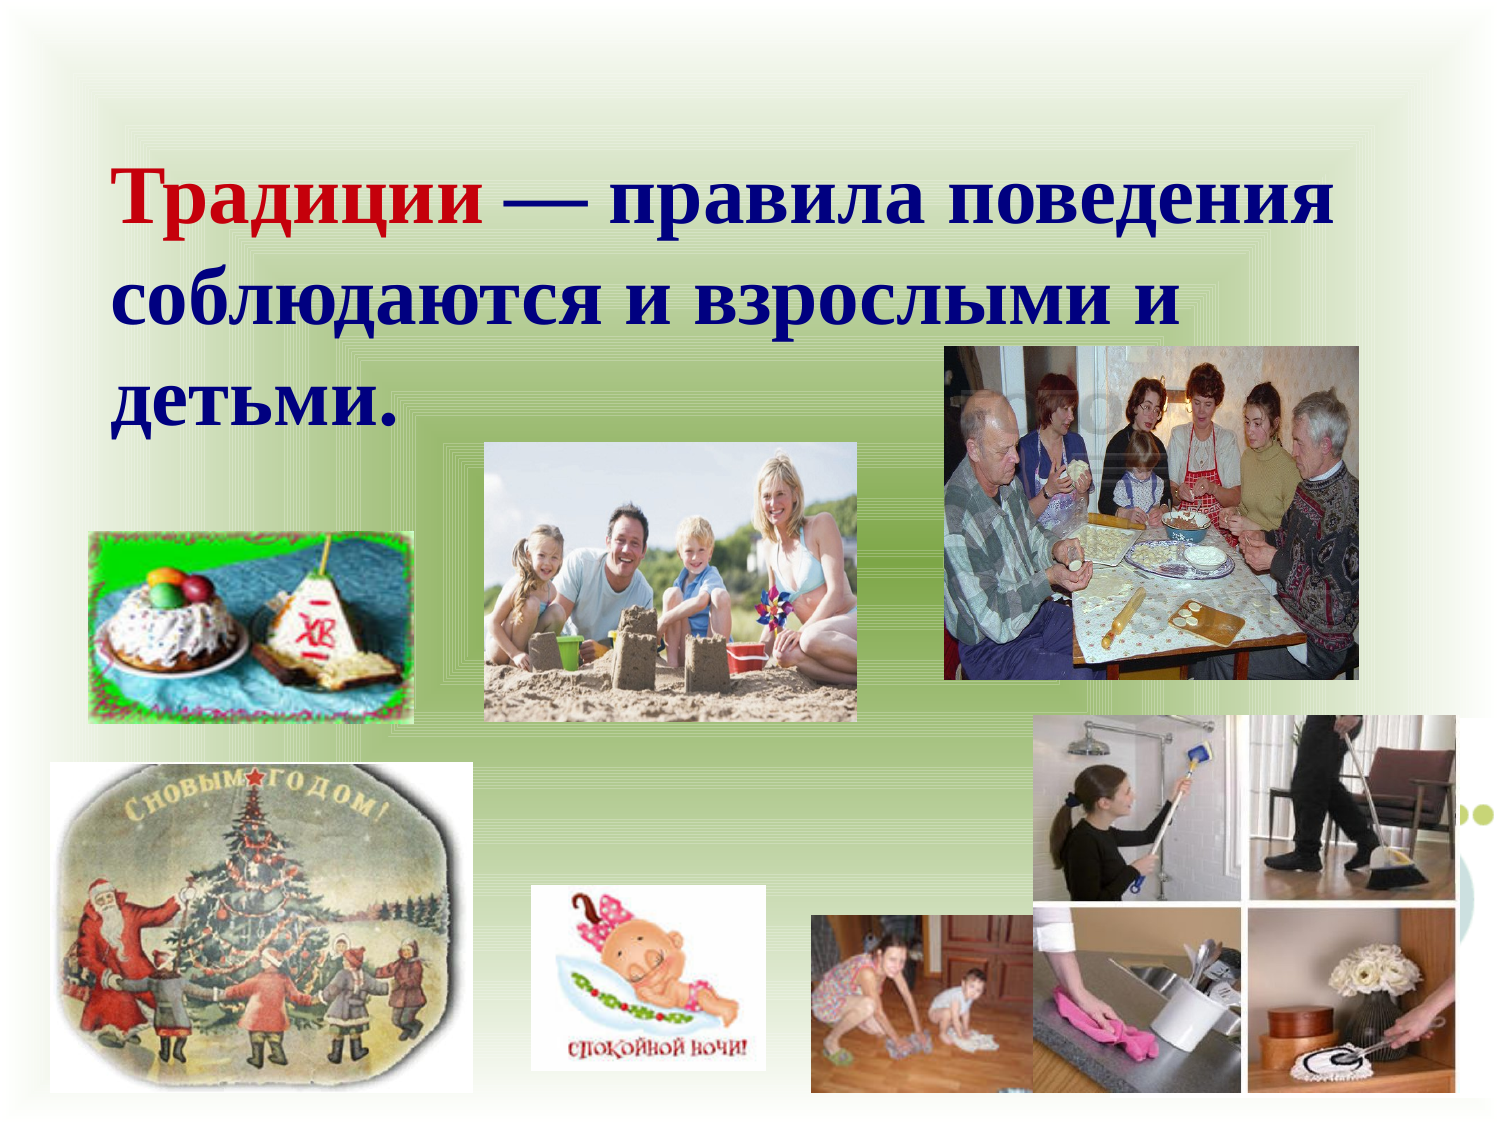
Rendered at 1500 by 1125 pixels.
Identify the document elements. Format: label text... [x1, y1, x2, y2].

picture [50, 762, 473, 1093]
picture [88, 531, 414, 724]
picture [484, 442, 857, 722]
picture [944, 346, 1359, 680]
text_box Традиции — правила поведения соблюдаются и взрослыми и детьми. [110, 20, 1391, 561]
picture [811, 715, 1460, 1093]
picture [531, 885, 766, 1071]
